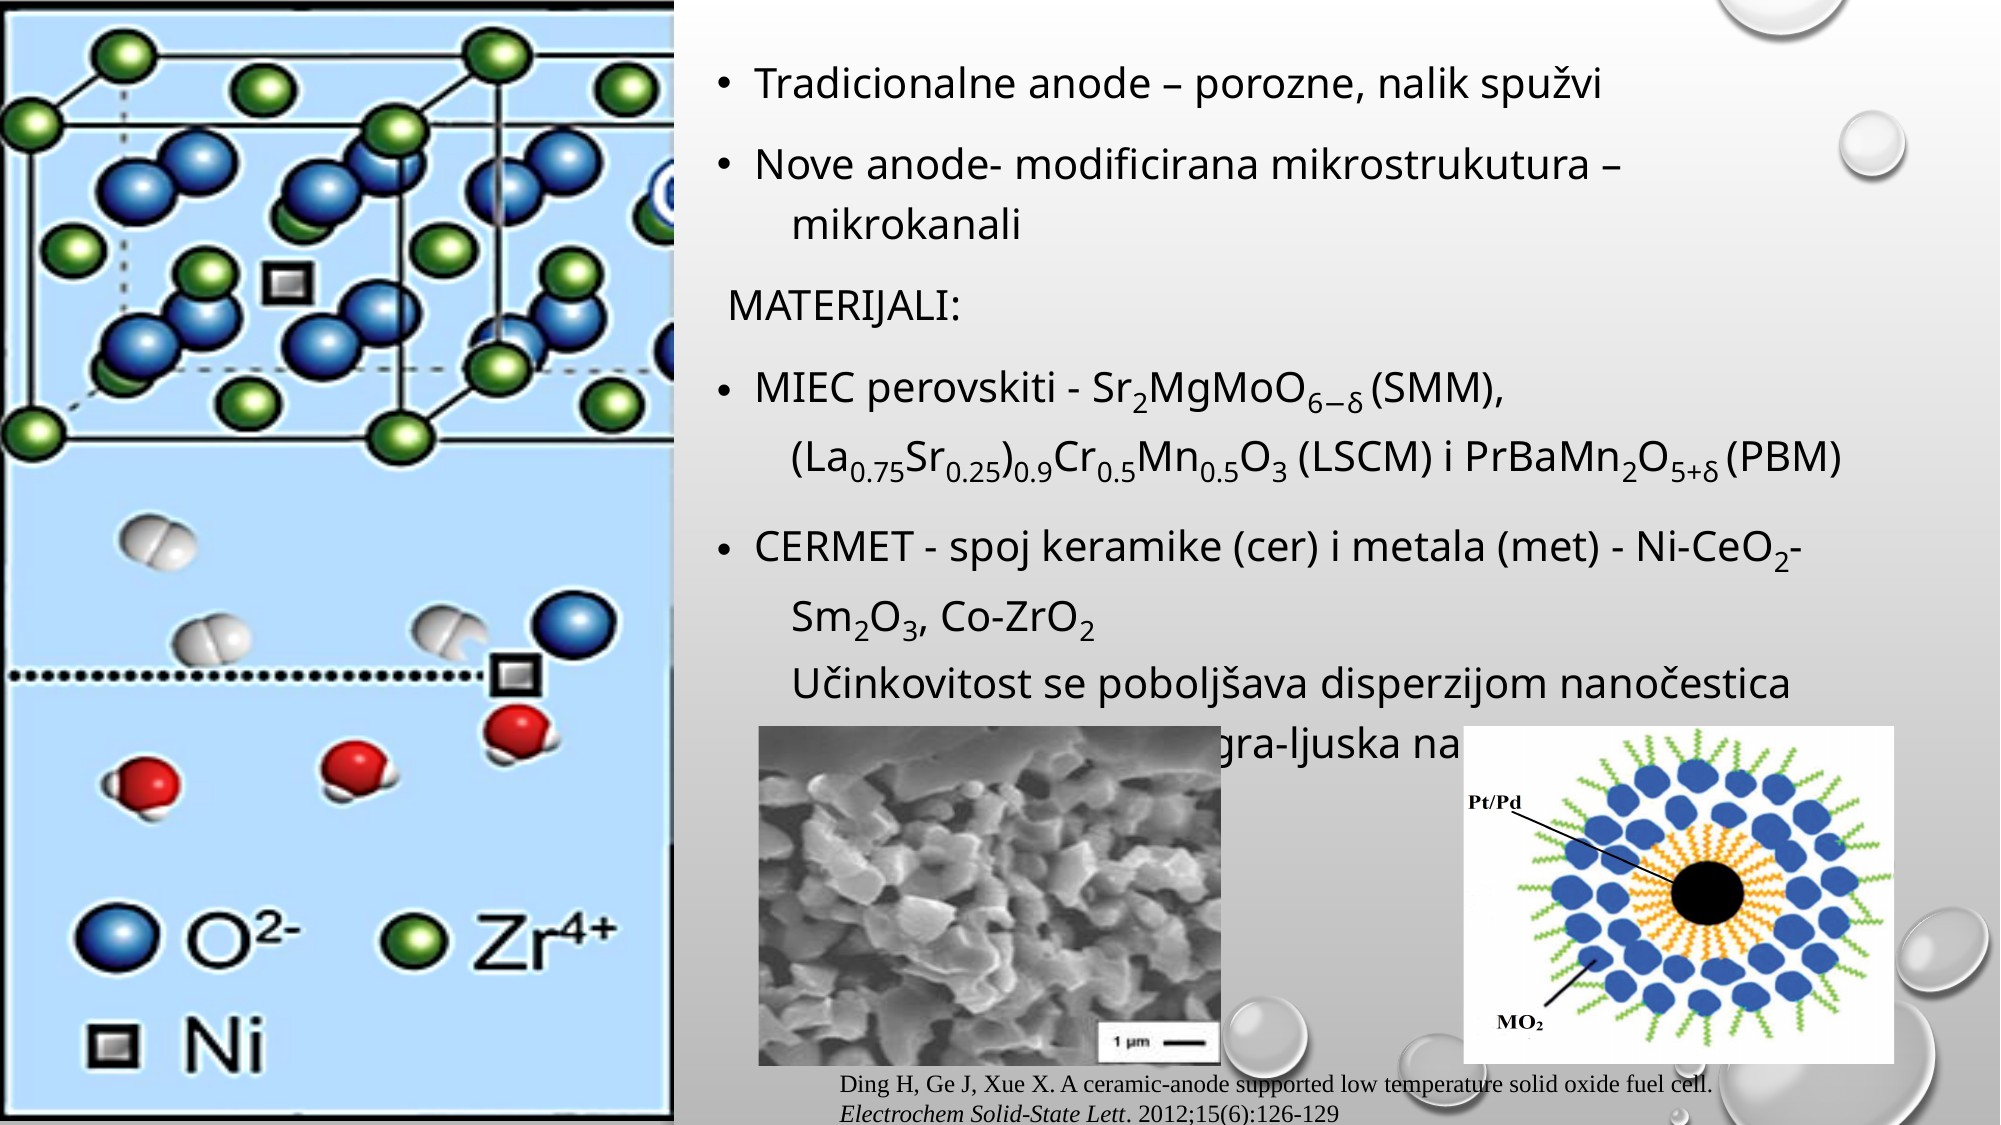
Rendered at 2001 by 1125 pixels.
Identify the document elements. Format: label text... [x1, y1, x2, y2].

text_box Ding H, Ge J, Xue X. A ceramic-anode supported low temperature solid oxide fuel cell. Electrochem Solid-State Lett. 2012;15(6):126-129 [824, 1059, 1829, 1125]
picture [0, 0, 2000, 1125]
list Tradicionalne anode – porozne, nalik spužvi Nove anode- modificirana mikrostrukutura – mikrokanali MATERIJALI: MIEC perovskiti - Sr2MgMoO6−δ (SMM), (La0.75Sr0.25)0.9Cr0.5Mn0.5O3 (LSCM) i PrBaMn2O5+δ (PBM) CERMET - spoj keramike (cer) i metala (met) - Ni-CeO2-Sm2O3, Co-ZrO2 Učinkovitost se poboljšava disperzijom nanočestica paladija ili platine: jezgra-ljuska nanočestice (engl. Core-shell) [701, 39, 1859, 1058]
